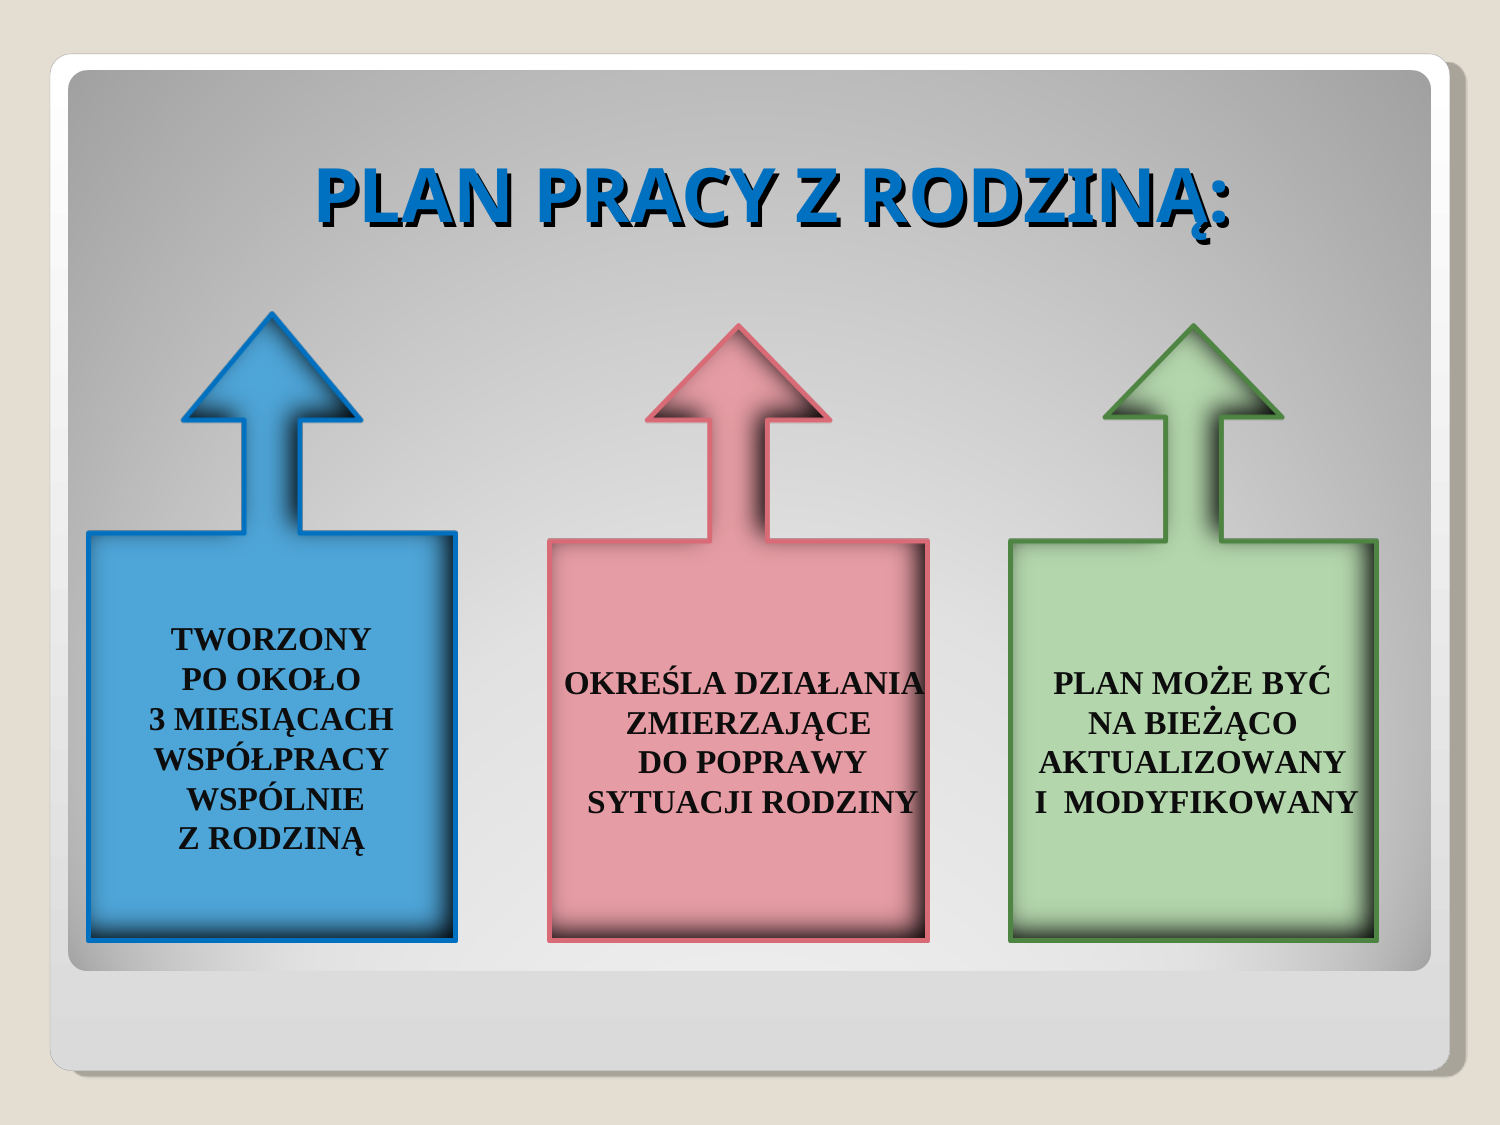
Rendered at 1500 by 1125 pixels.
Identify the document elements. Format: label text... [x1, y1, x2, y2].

text_box PLAN MOŻE BYĆ NA BIEŻĄCO AKTUALIZOWANY I MODYFIKOWANY [1009, 541, 1376, 941]
picture [67, 69, 1432, 972]
text_box OKREŚLA DZIAŁANIA ZMIERZAJĄCE DO POPRAWY SYTUACJI RODZINY [549, 541, 927, 941]
text_box PLAN PRACY Z RODZINĄ: [100, 1, 1443, 381]
text_box TWORZONY PO OKOŁO 3 MIESIĄCACH WSPÓŁPRACY WSPÓLNIE Z RODZINĄ [88, 533, 455, 941]
